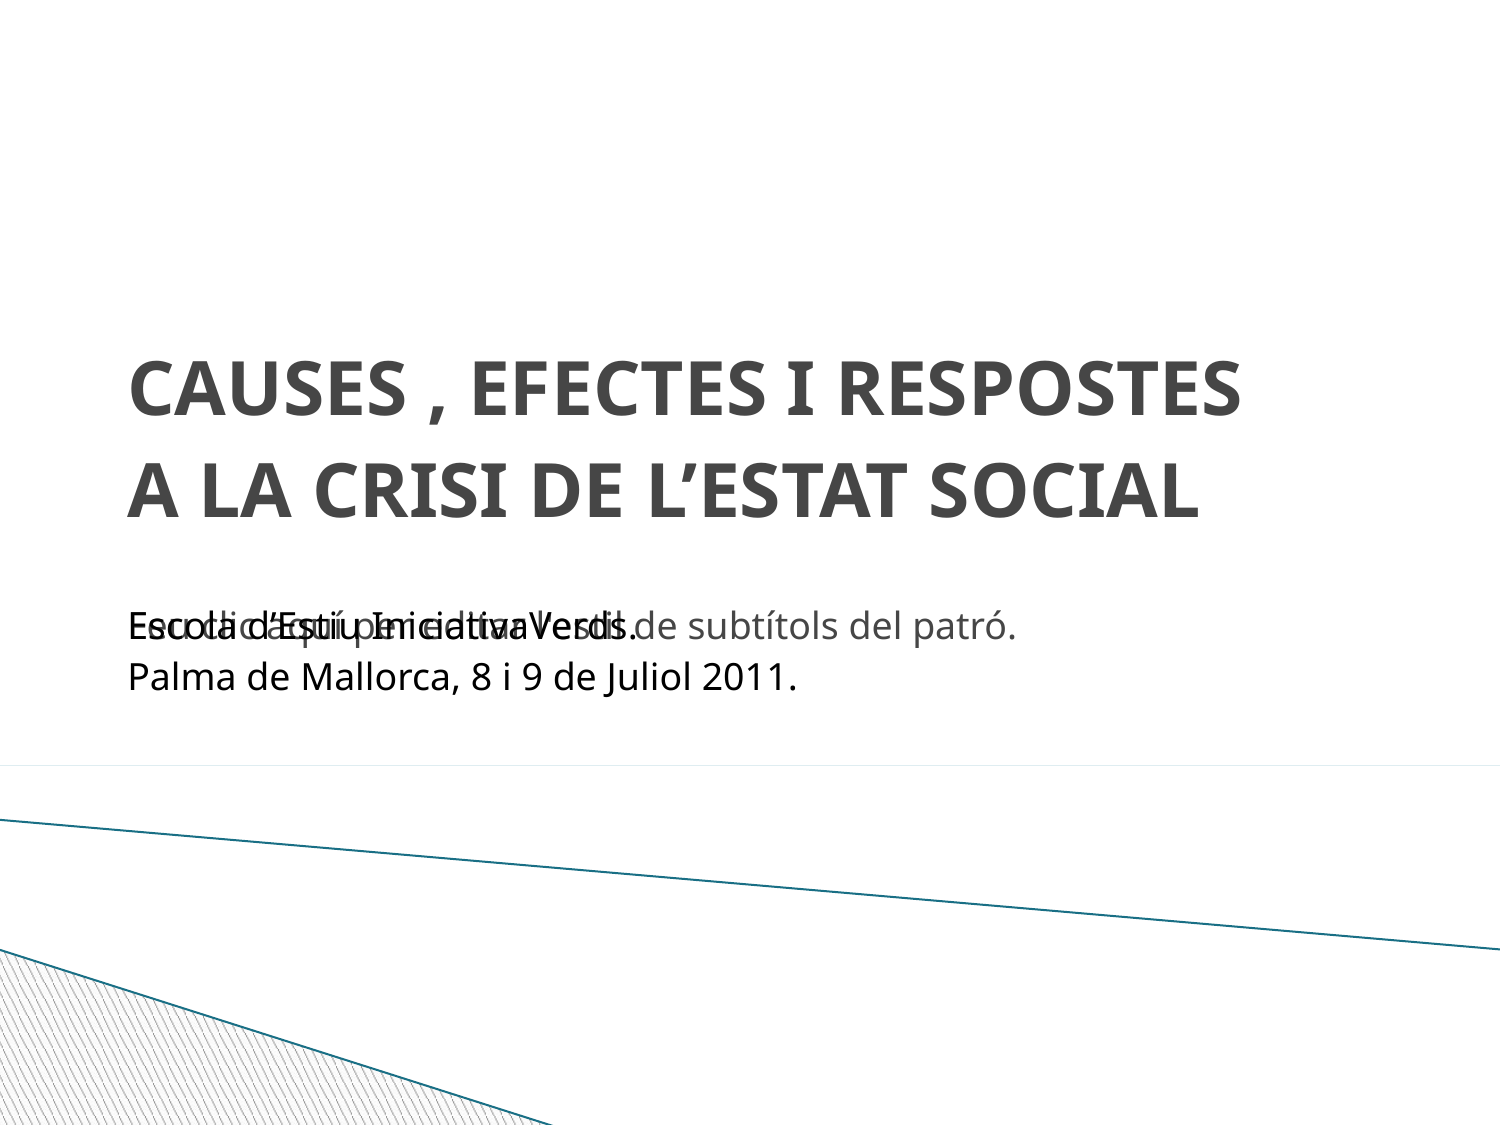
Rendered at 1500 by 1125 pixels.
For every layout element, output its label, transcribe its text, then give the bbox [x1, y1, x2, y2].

picture [0, 952, 543, 1125]
text_box Escola d’Estiu IniciativaVerds. Palma de Mallorca, 8 i 9 de Juliol 2011. [112, 592, 1388, 790]
title CAUSES , EFECTES I RESPOSTES A LA CRISI DE L’ESTAT SOCIAL [112, 287, 1388, 588]
